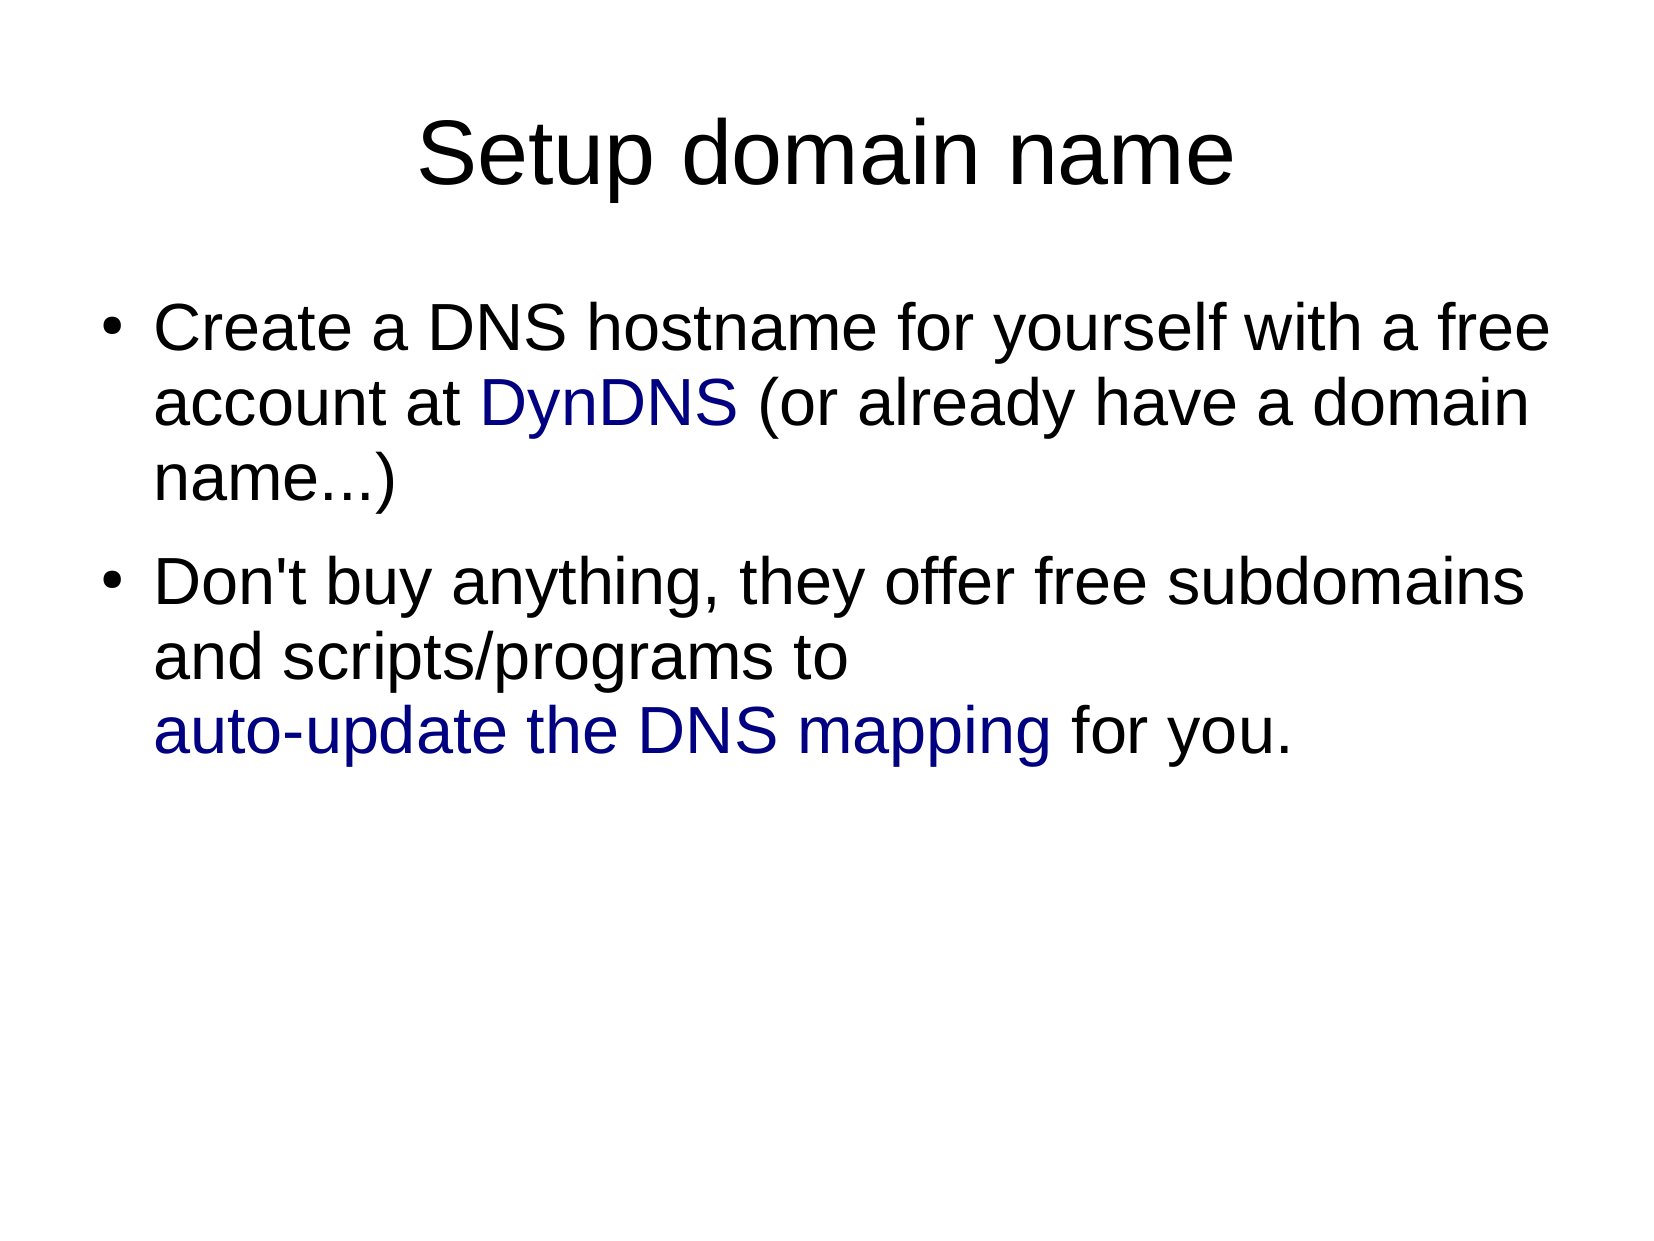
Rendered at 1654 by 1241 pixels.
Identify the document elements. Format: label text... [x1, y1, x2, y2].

list Create a DNS hostname for yourself with a free account at DynDNS (or already have a domain name...) Don't buy anything, they offer free subdomains and scripts/programs to auto-update the DNS mapping for you. [82, 290, 1571, 1109]
title Setup domain name [82, 56, 1571, 250]
